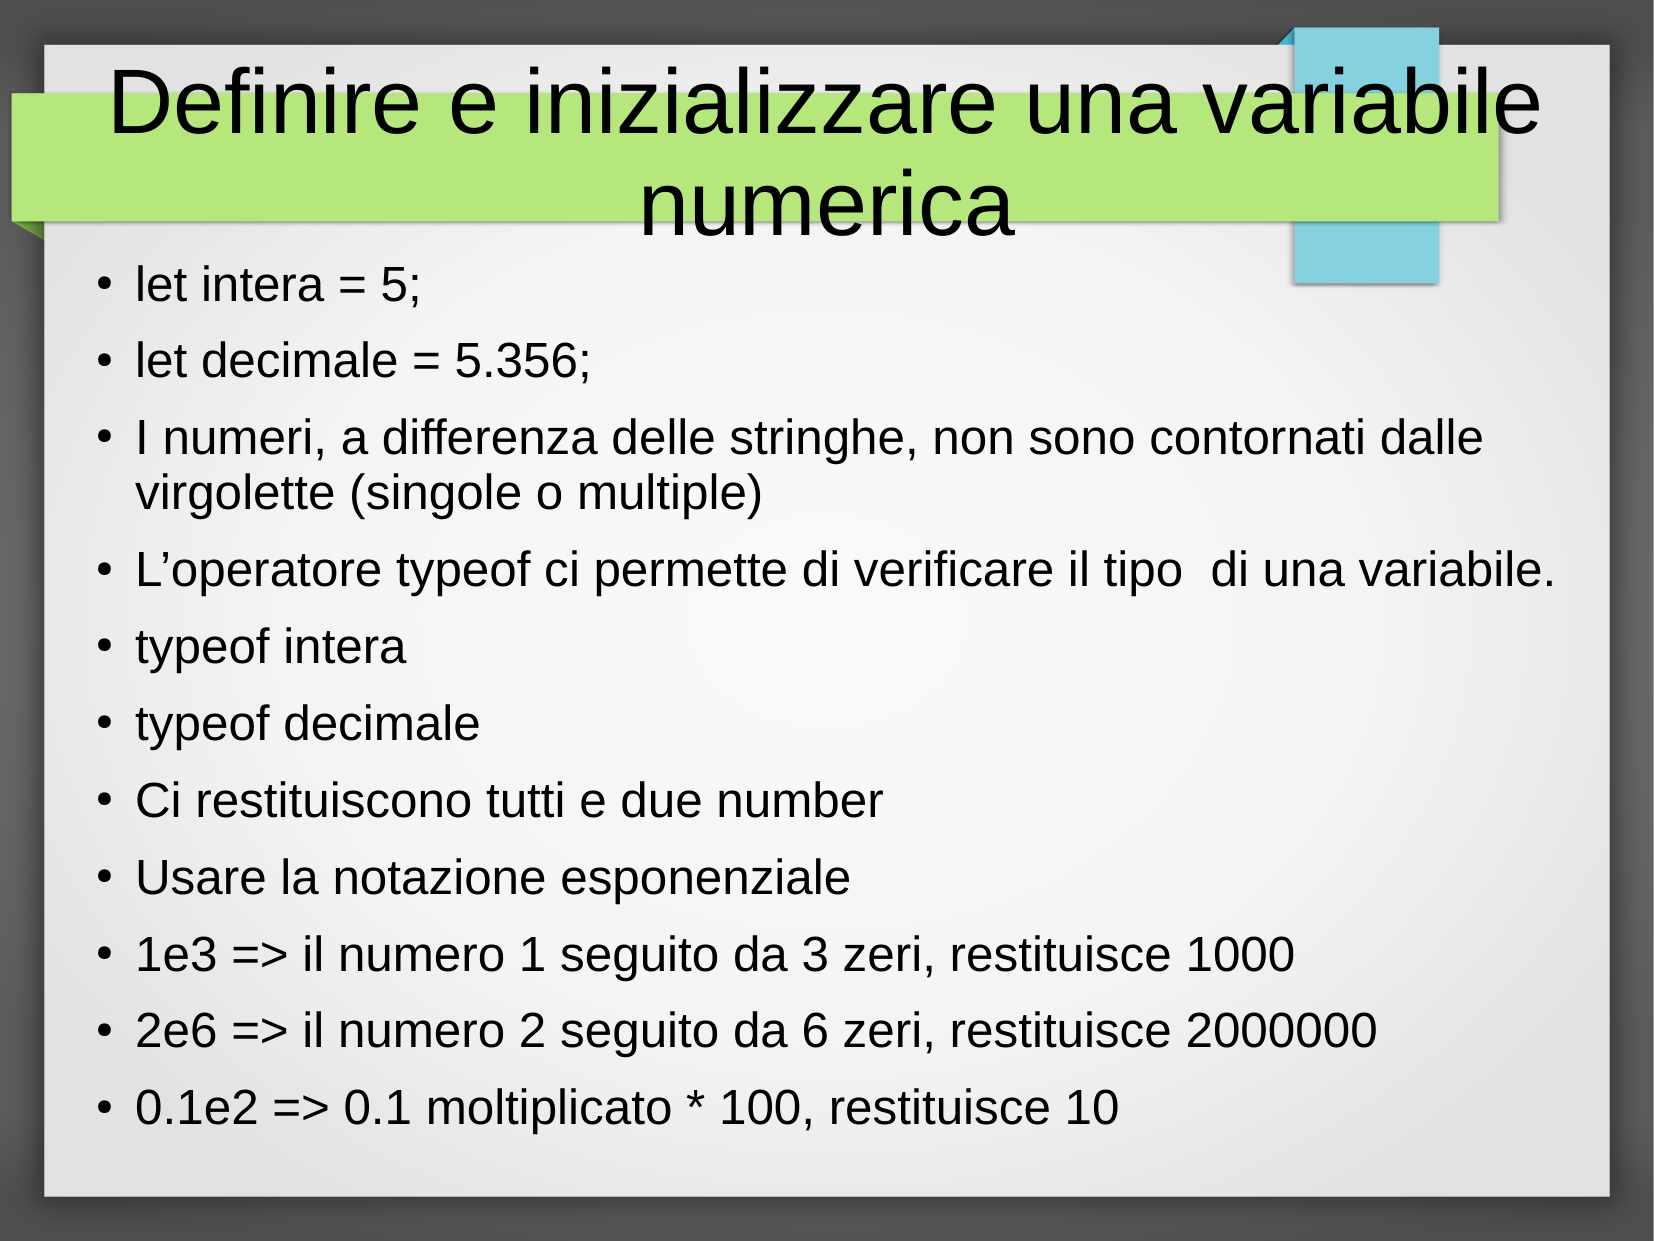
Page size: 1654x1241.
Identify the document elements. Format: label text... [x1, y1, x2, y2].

picture [0, 0, 1654, 1241]
list let intera = 5; let decimale = 5.356; I numeri, a differenza delle stringhe, non sono contornati dalle virgolette (singole o multiple) L’operatore typeof ci permette di verificare il tipo di una variabile. typeof intera typeof decimale Ci restituiscono tutti e due number Usare la notazione esponenziale 1e3 => il numero 1 seguito da 3 zeri, restituisce 1000 2e6 => il numero 2 seguito da 6 zeri, restituisce 2000000 0.1e2 => 0.1 moltiplicato * 100, restituisce 10 [82, 256, 1571, 1158]
title Definire e inizializzare una variabile numerica [82, 49, 1571, 256]
